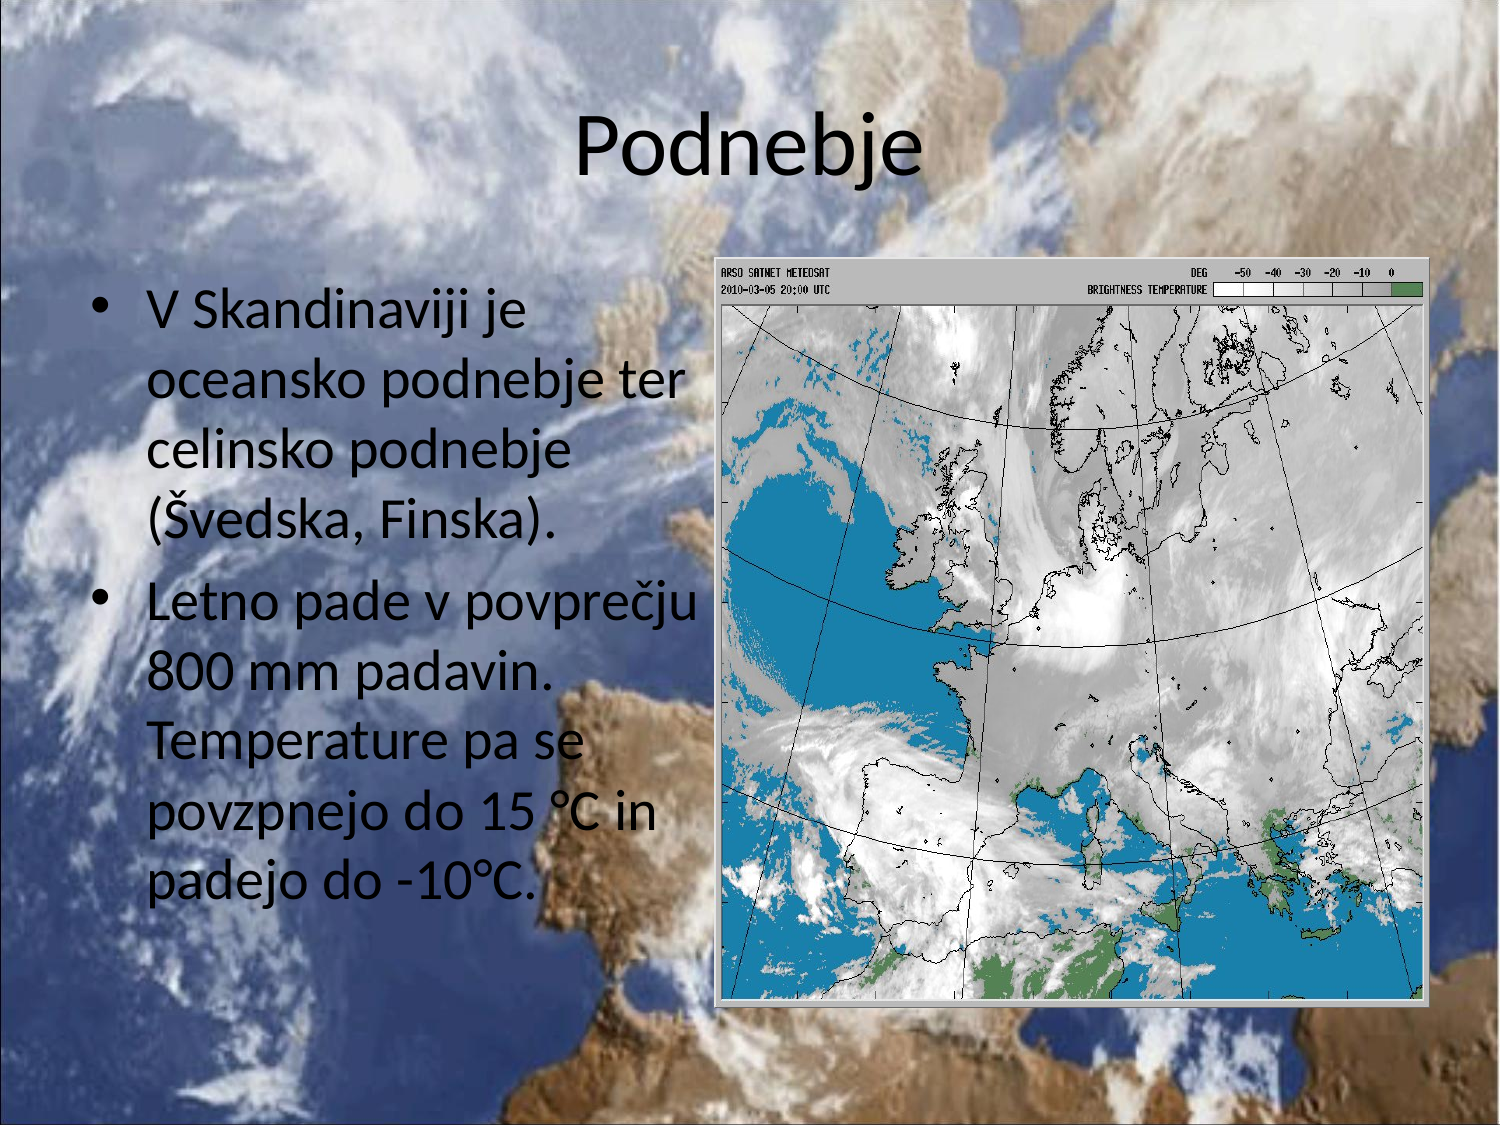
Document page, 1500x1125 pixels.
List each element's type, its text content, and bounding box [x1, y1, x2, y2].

title Podnebje [75, 45, 1425, 233]
list V Skandinaviji je oceansko podnebje ter celinsko podnebje (Švedska, Finska). Letno pade v povprečju 800 mm padavin. Temperature pa se povzpnejo do 15 °C in padejo do -10°C. [75, 262, 714, 1005]
picture [0, 0, 1500, 1125]
